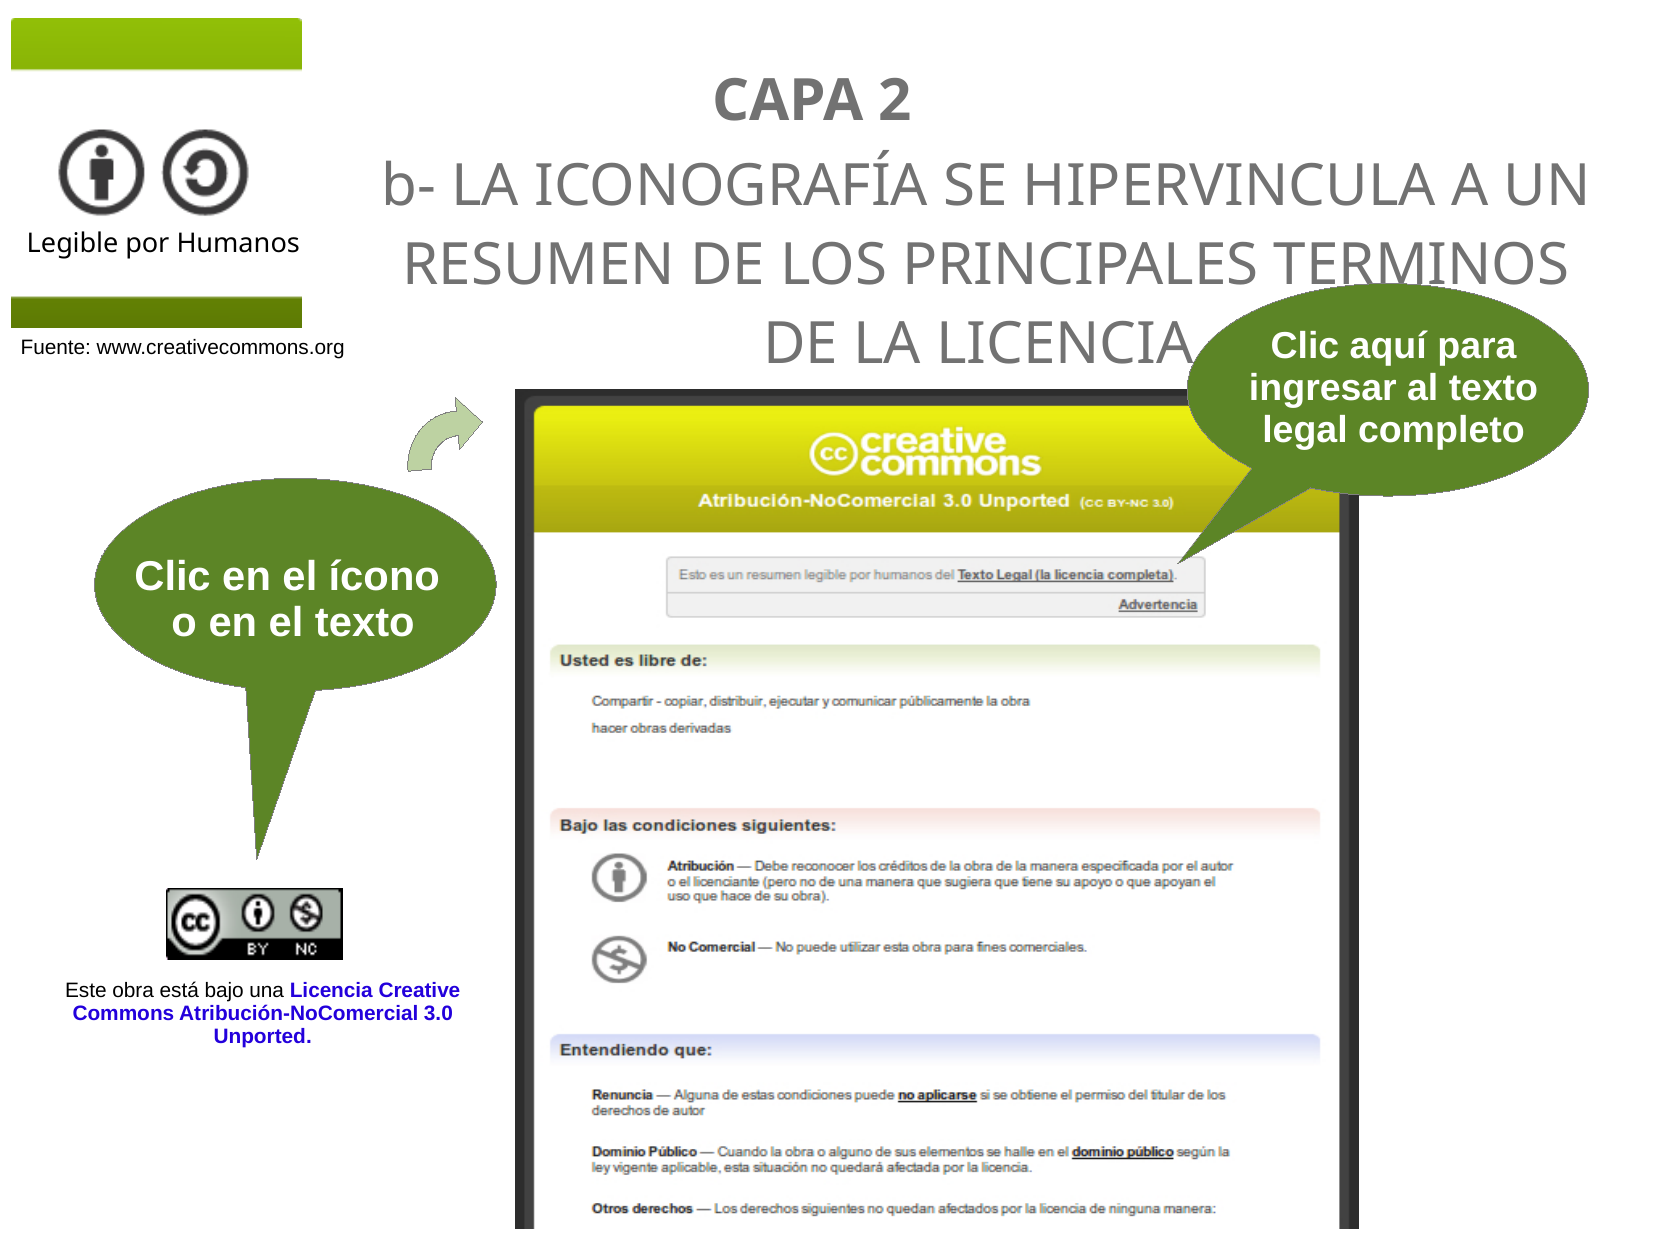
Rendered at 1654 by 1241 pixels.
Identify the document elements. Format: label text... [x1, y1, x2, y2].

picture [166, 888, 343, 960]
text_box [94, 478, 497, 640]
text_box b- LA ICONOGRAFÍA SE HIPERVINCULA A UN RESUMEN DE LOS PRINCIPALES TERMINOS DE LA LICENCIA [360, 135, 1613, 354]
picture [515, 389, 1359, 1229]
text_box [407, 397, 483, 472]
picture [11, 261, 302, 328]
text_box [1177, 462, 1535, 564]
text_box Clic aquí para ingresar al texto legal completo [1198, 317, 1589, 462]
text_box [1241, 283, 1535, 317]
text_box [1187, 355, 1198, 425]
text_box Fuente: www.creativecommons.org [5, 328, 449, 366]
text_box Este obra está bajo una Licencia Creative Commons Atribución-NoComercial 3.0 Unported. [17, 970, 508, 1058]
text_box CAPA 2 [697, 50, 1046, 148]
text_box [146, 656, 444, 860]
text_box Legible por Humanos [11, 215, 331, 261]
text_box Clic en el ícono o en el texto [119, 545, 467, 656]
picture [11, 18, 302, 215]
